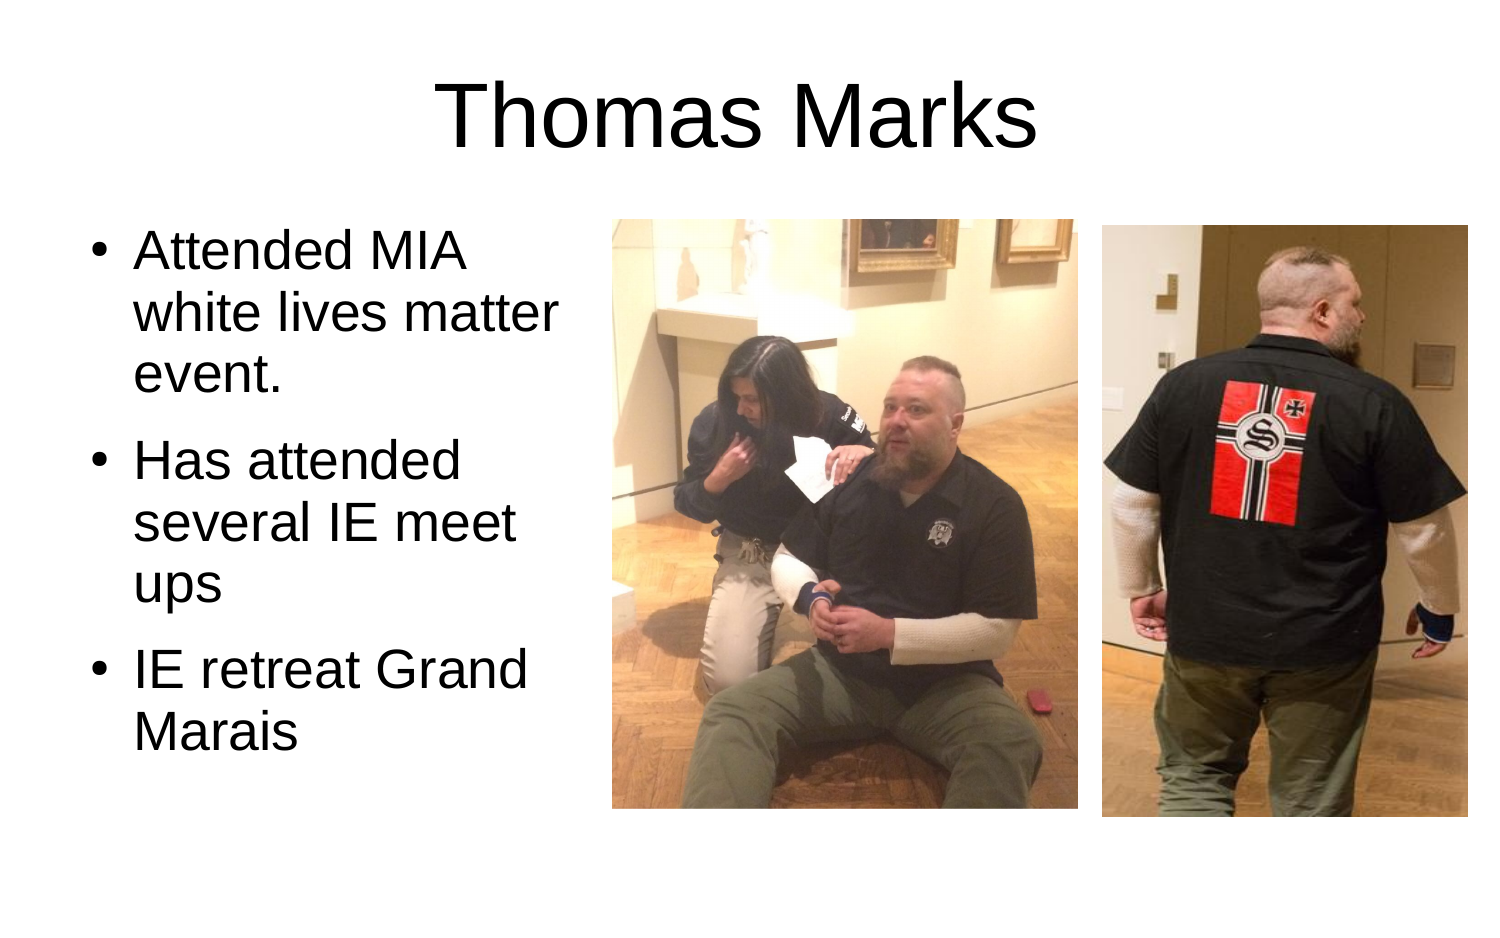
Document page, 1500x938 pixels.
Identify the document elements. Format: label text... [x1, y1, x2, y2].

list Attended MIA white lives matter event. Has attended several IE meet ups IE retreat Grand Marais [75, 219, 586, 763]
picture [612, 219, 1078, 809]
title Thomas Marks [75, 37, 1425, 194]
picture [1102, 225, 1468, 817]
